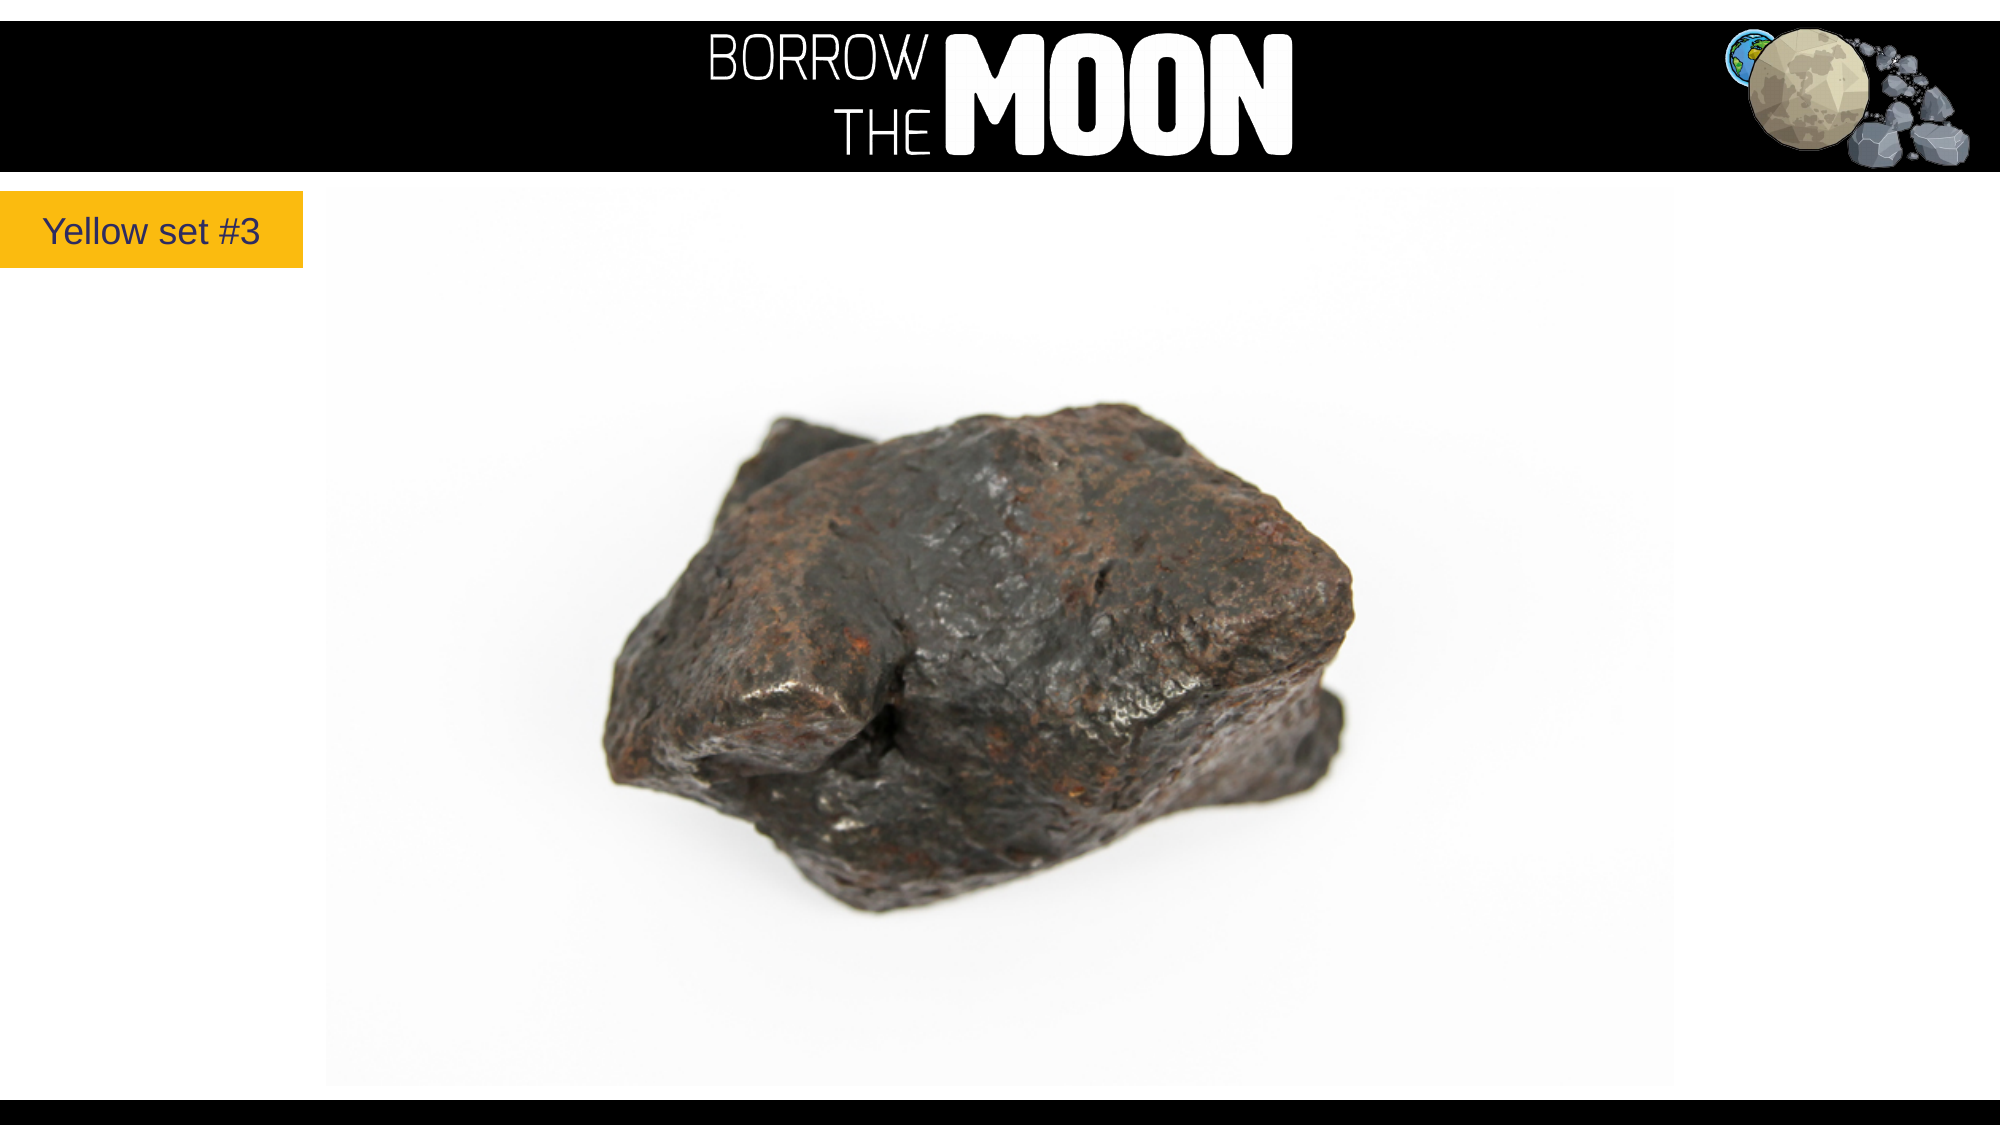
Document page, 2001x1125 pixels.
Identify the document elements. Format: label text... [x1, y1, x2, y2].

text_box Yellow set #3 [0, 191, 303, 268]
picture [326, 187, 1674, 1086]
